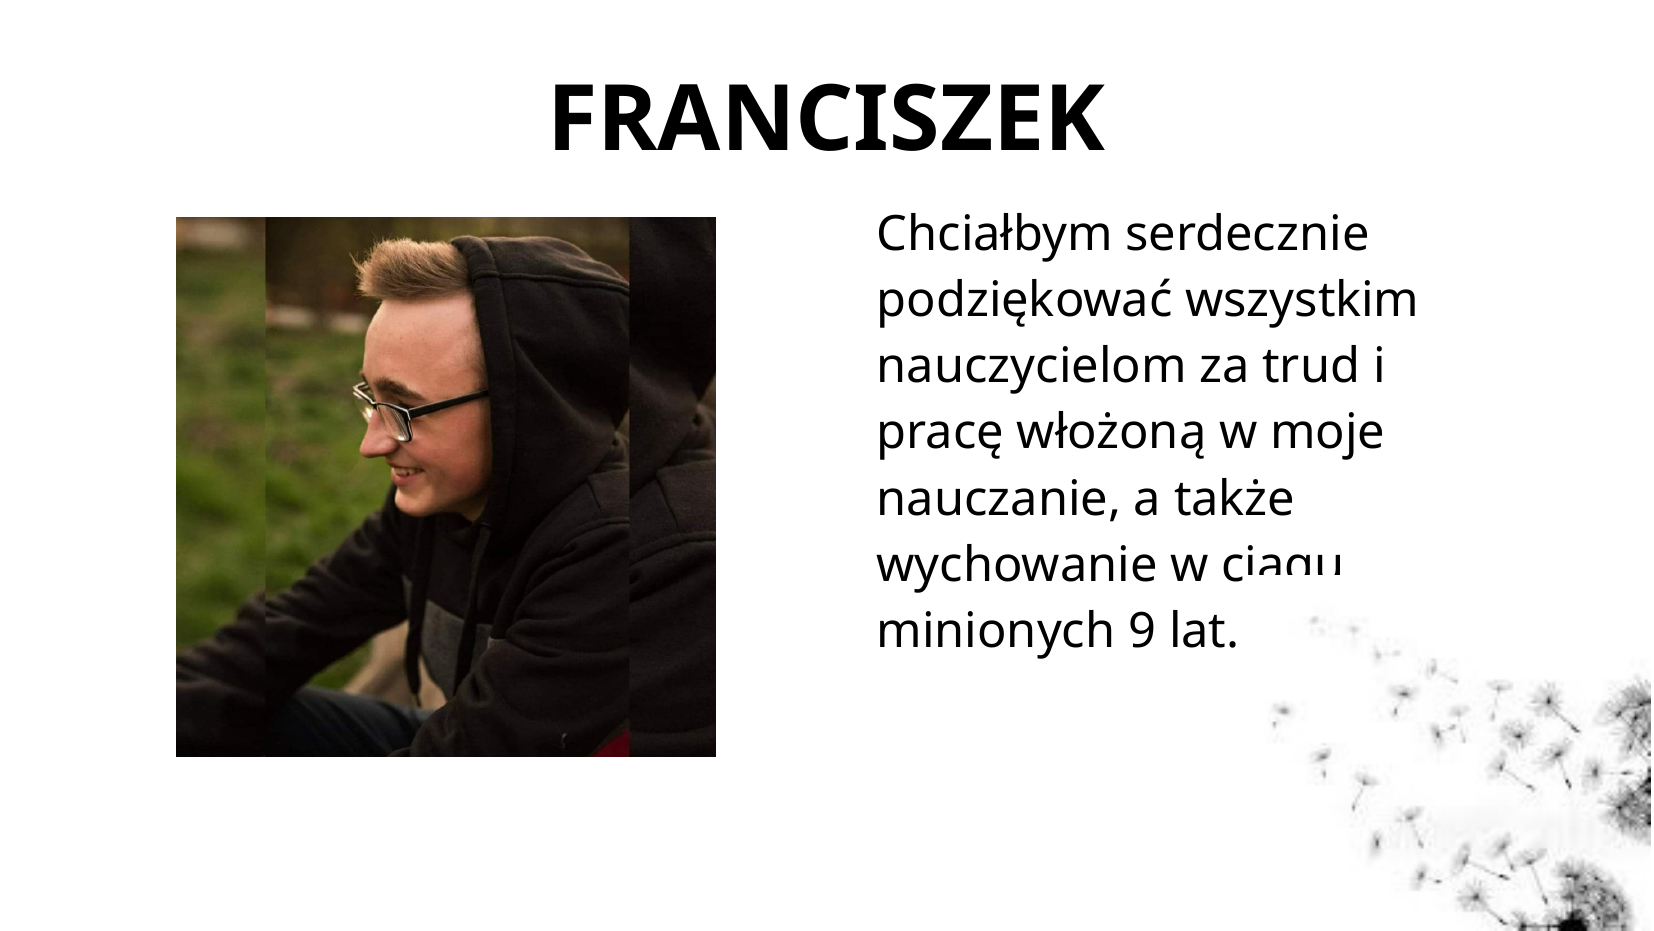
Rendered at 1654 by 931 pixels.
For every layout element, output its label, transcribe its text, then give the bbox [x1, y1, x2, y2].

picture [176, 217, 716, 758]
title FRANCISZEK [82, 37, 1571, 193]
list Chciałbym serdecznie podziękować wszystkim nauczycielom za trud i pracę włożoną w moje nauczanie, a także wychowanie w ciągu minionych 9 lat. [825, 198, 1477, 663]
picture [1245, 575, 1651, 931]
